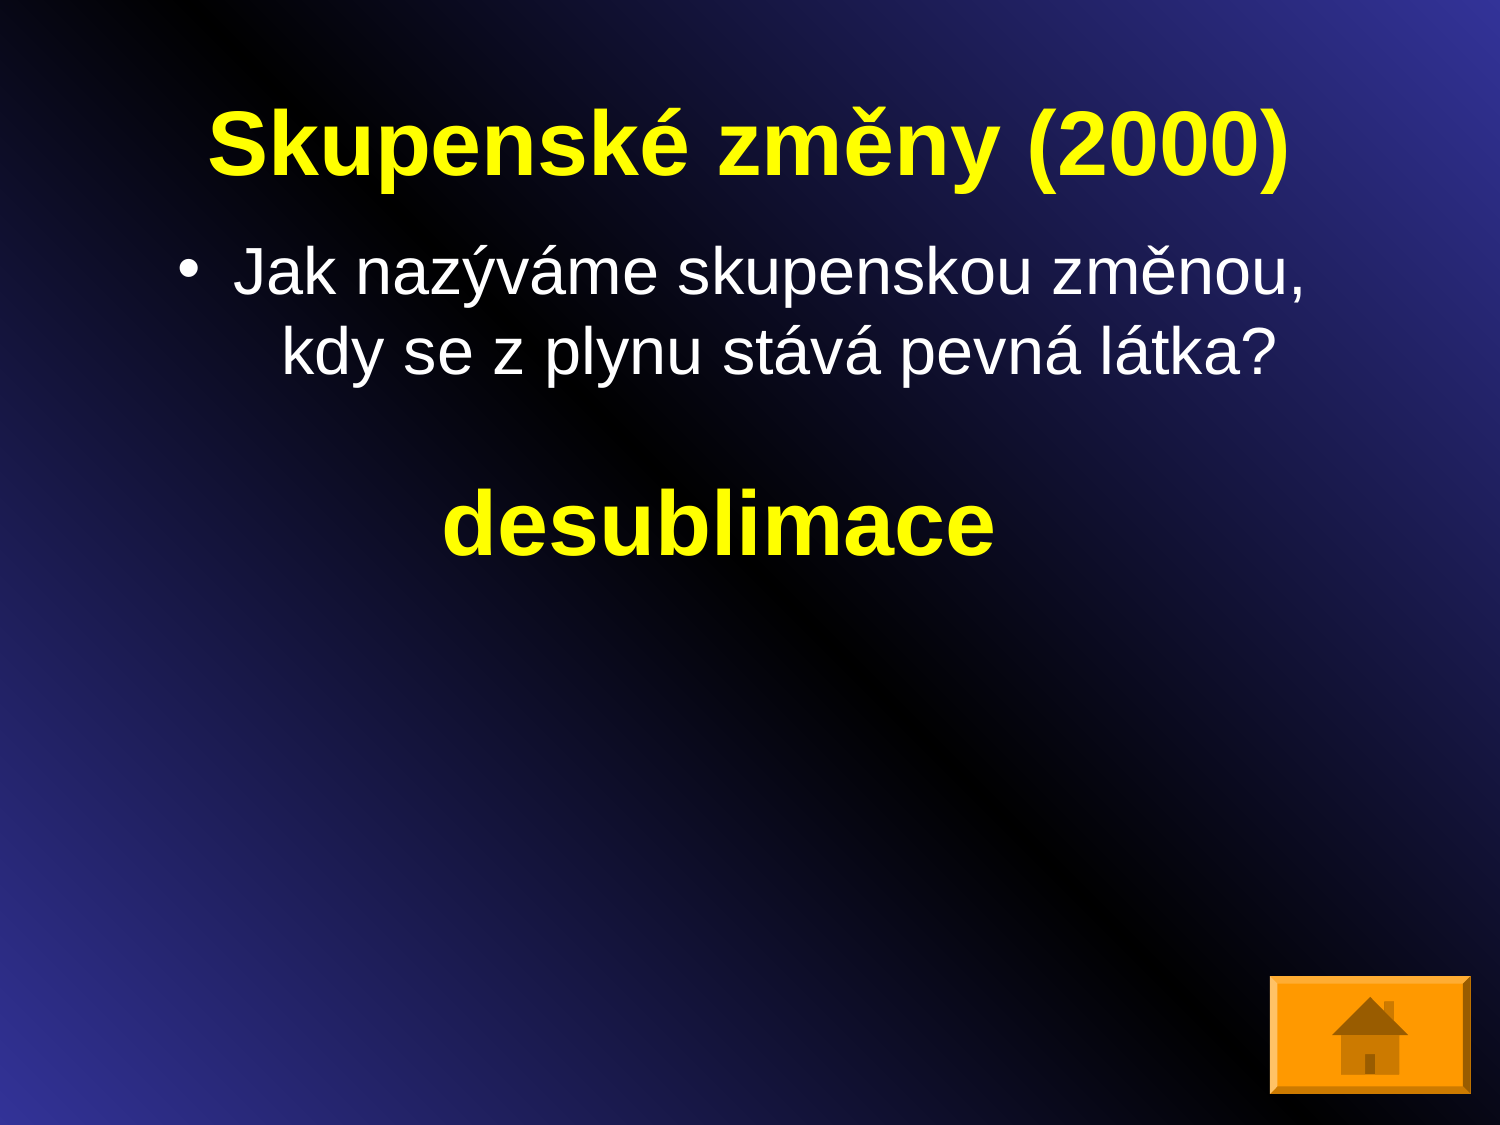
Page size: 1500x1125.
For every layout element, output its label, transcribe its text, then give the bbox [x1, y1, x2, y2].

text_box desublimace [64, 456, 1400, 582]
list Jak nazýváme skupenskou změnou, kdy se z plynu stává pevná látka? [76, 219, 1427, 433]
title Skupenské změny (2000) [75, 45, 1426, 233]
text_box [1271, 976, 1471, 1094]
